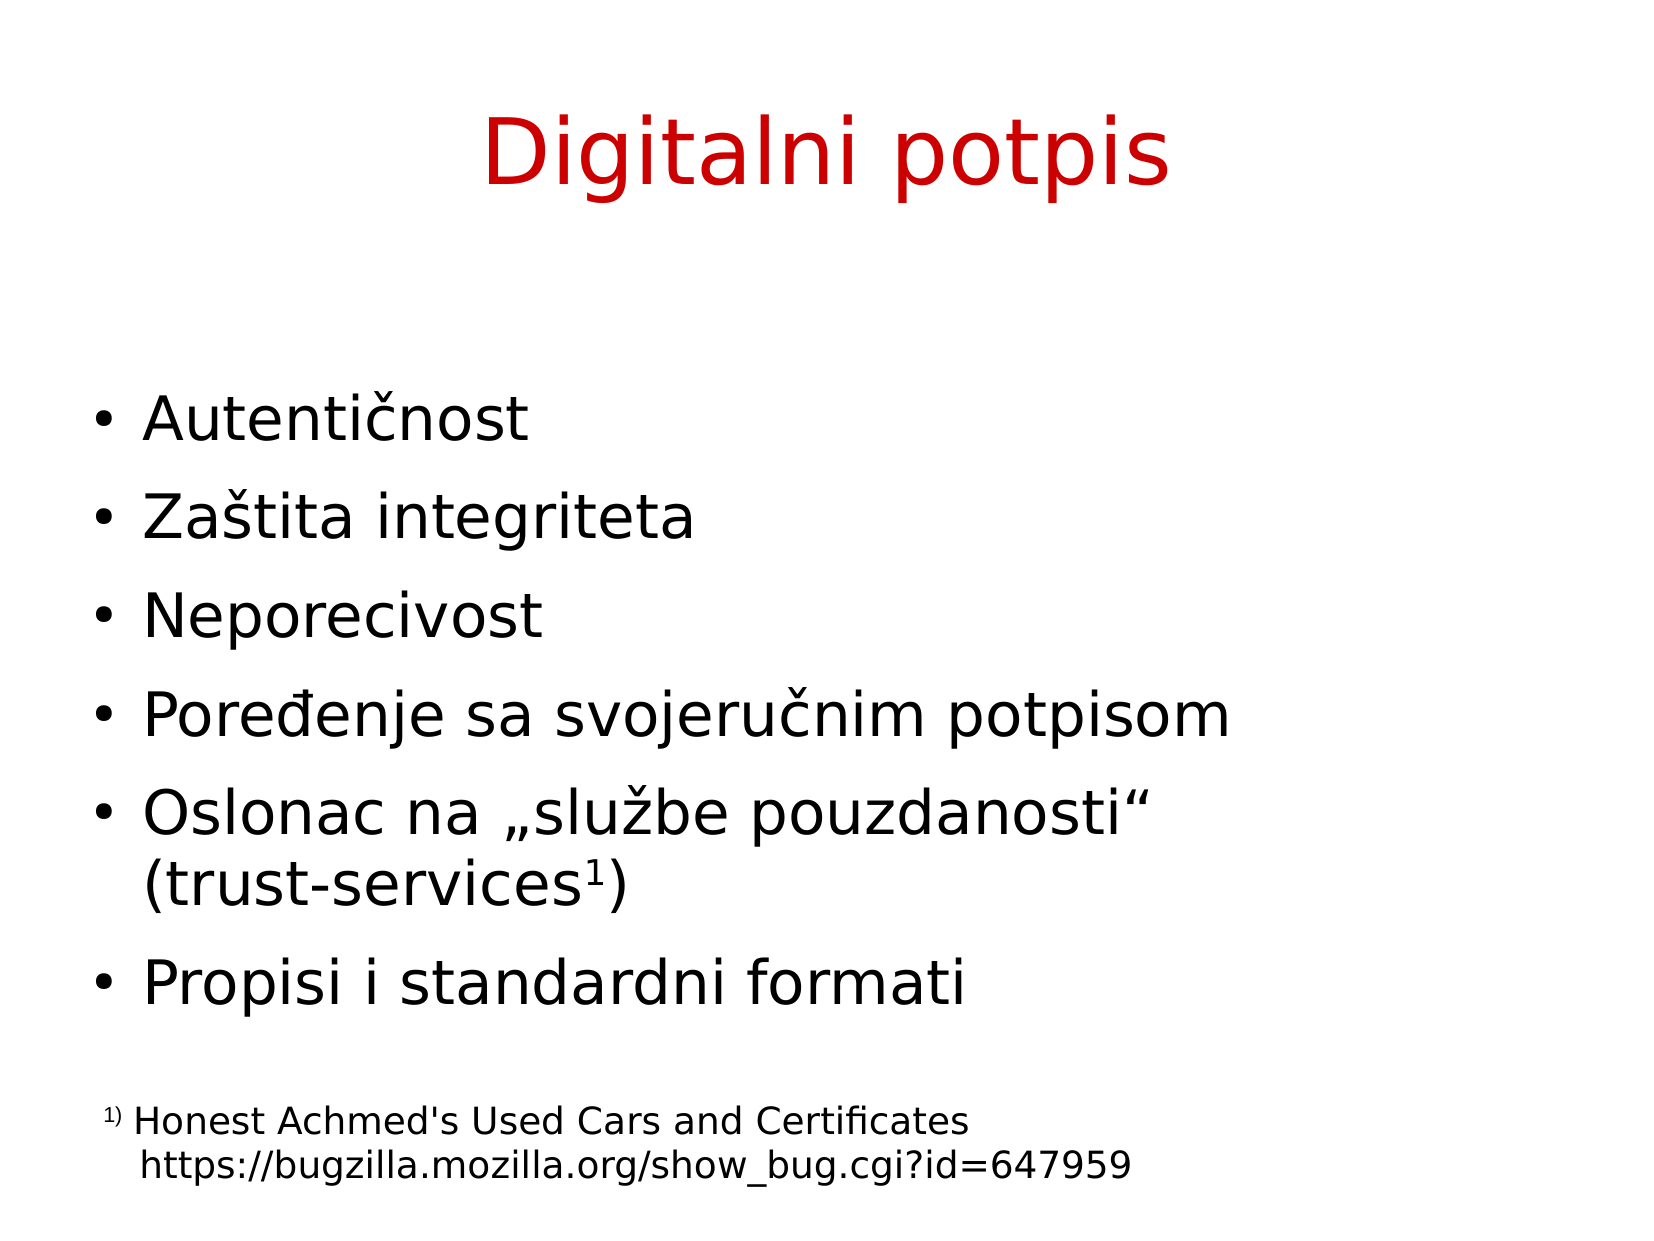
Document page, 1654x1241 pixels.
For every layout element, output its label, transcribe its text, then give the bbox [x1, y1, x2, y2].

text_box 1) Honest Achmed's Used Cars and Certificates https://bugzilla.mozilla.org/show_bug.cgi?id=647959 [88, 1092, 1595, 1196]
list Autentičnost Zaštita integriteta Neporecivost Poređenje sa svojeručnim potpisom Oslonac na „službe pouzdanosti“ (trust-services1) Propisi i standardni formati [76, 383, 1565, 1025]
title Digitalni potpis [82, 49, 1571, 257]
